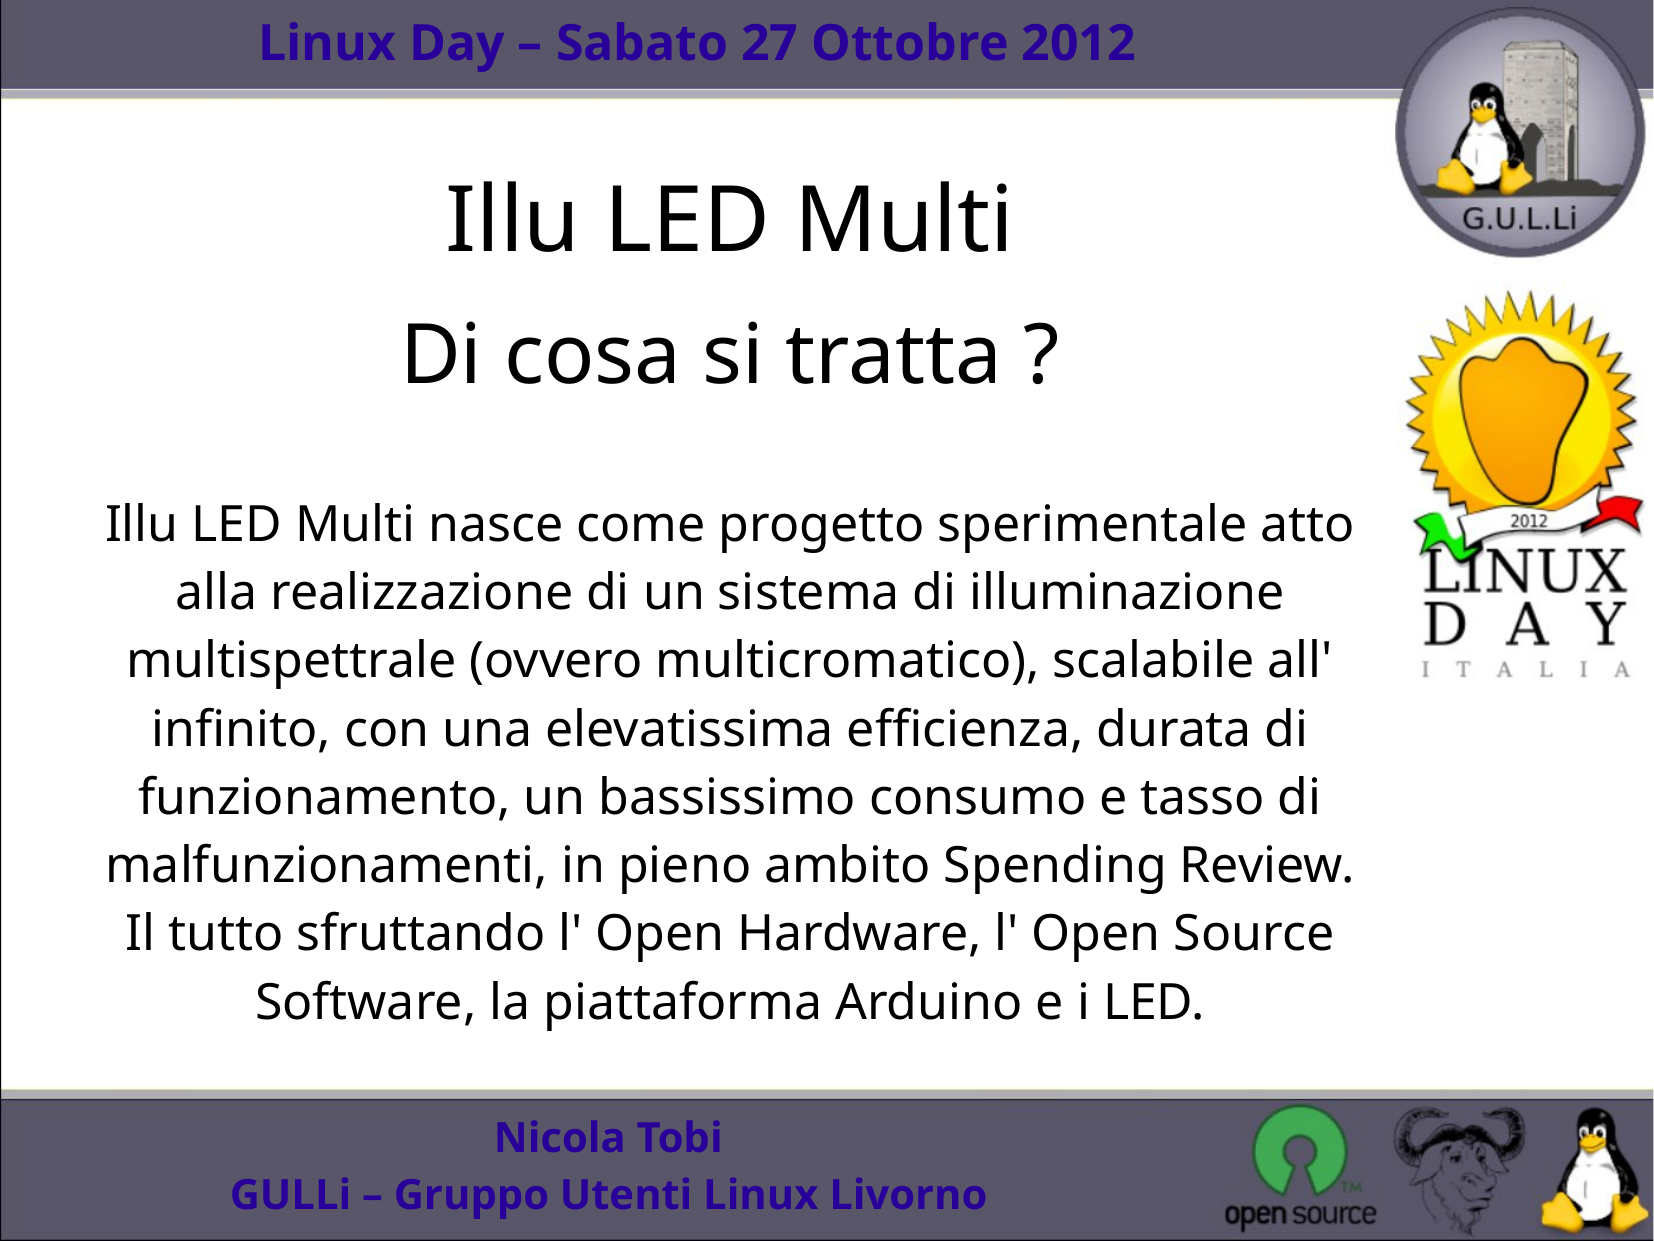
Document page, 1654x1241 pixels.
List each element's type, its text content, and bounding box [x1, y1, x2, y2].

picture [0, 0, 1654, 1241]
subtitle Di cosa si tratta ? Illu LED Multi nasce come progetto sperimentale atto alla realizzazione di un sistema di illuminazione multispettrale (ovvero multicromatico), scalabile all' infinito, con una elevatissima efficienza, durata di funzionamento, un bassissimo consumo e tasso di malfunzionamenti, in pieno ambito Spending Review. Il tutto sfruttando l' Open Hardware, l' Open Source Software, la piattaforma Arduino e i LED. [82, 287, 1378, 1111]
text_box Linux Day – Sabato 27 Ottobre 2012 [0, 0, 1395, 97]
title Illu LED Multi [82, 112, 1378, 287]
text_box Nicola Tobi GULLi – Gruppo Utenti Linux Livorno [0, 1100, 1218, 1241]
